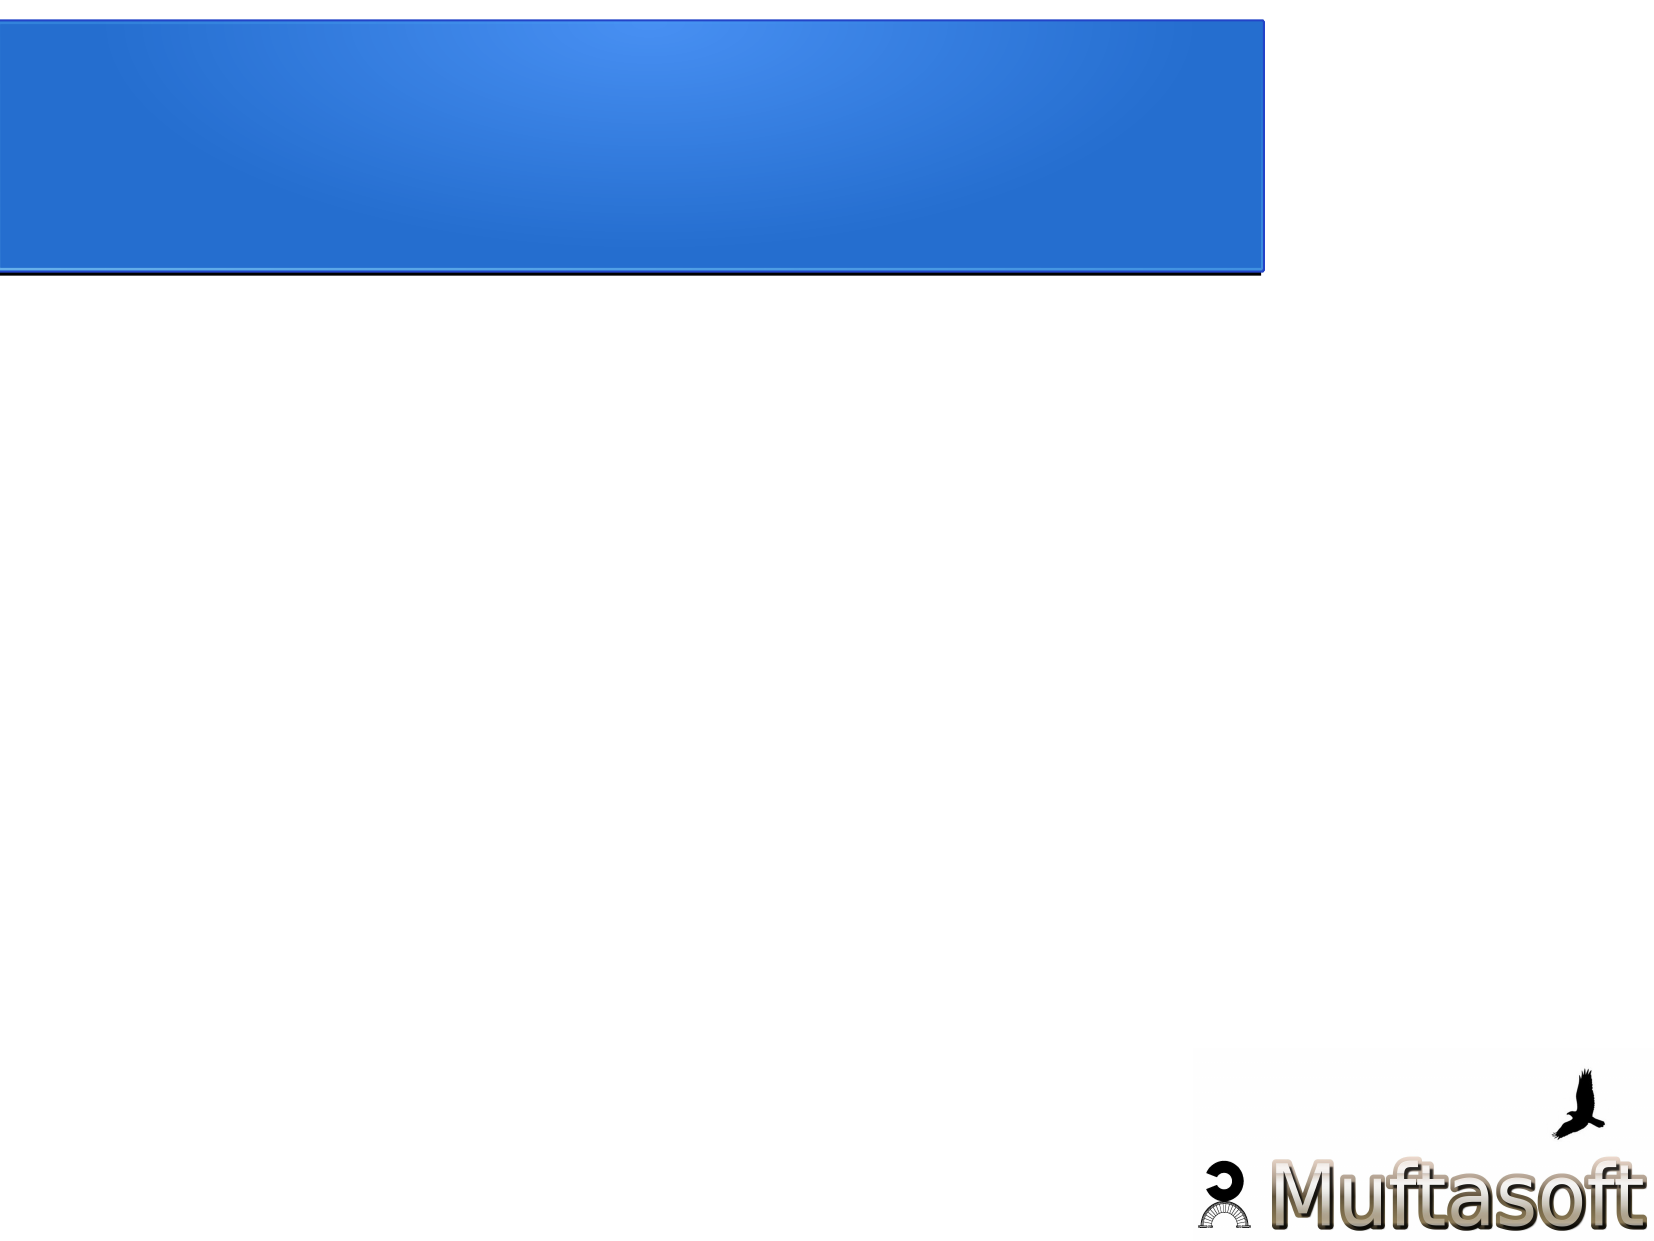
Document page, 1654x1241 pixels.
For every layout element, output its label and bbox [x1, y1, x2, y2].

picture [1193, 1048, 1654, 1241]
